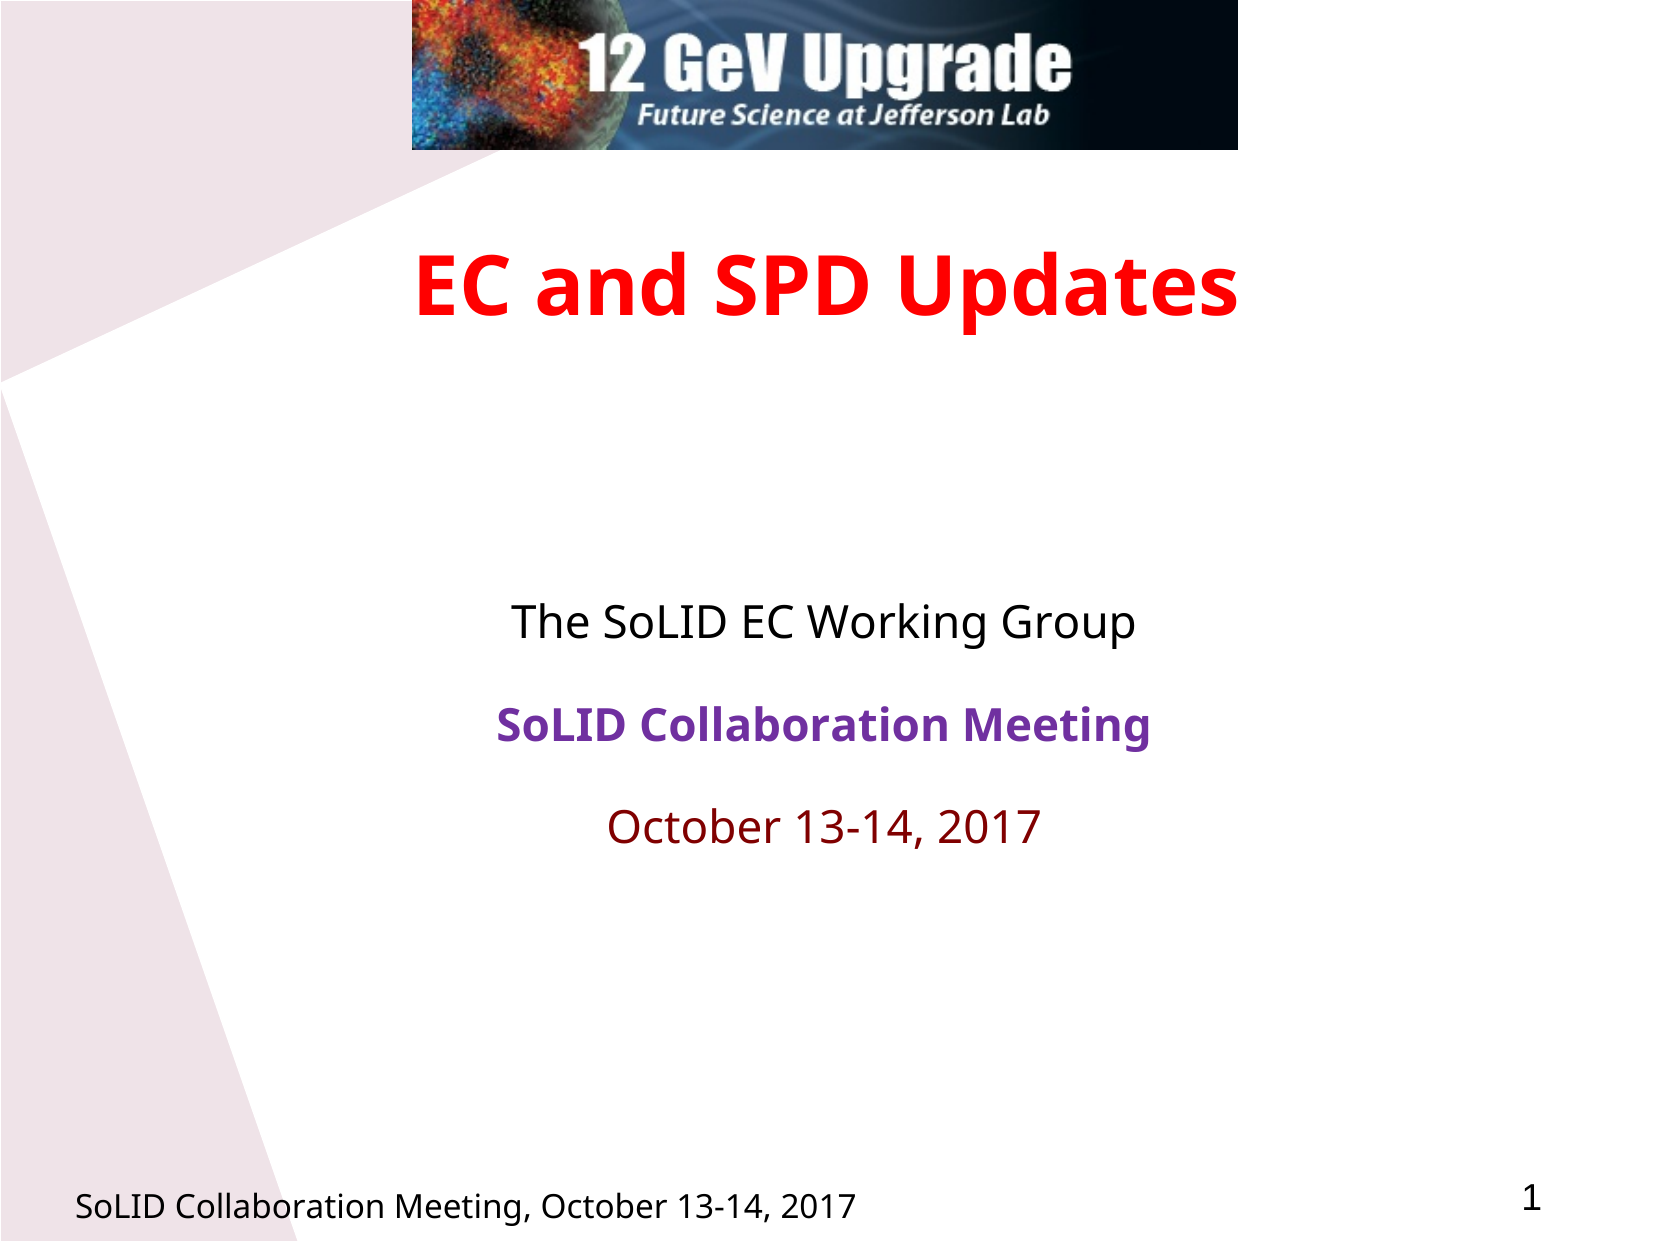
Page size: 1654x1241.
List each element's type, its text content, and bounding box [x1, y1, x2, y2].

subtitle The SoLID EC Working Group SoLID Collaboration Meeting October 13-14, 2017 [82, 375, 1567, 1128]
title EC and SPD Updates [55, 234, 1599, 597]
picture [412, 0, 1238, 151]
